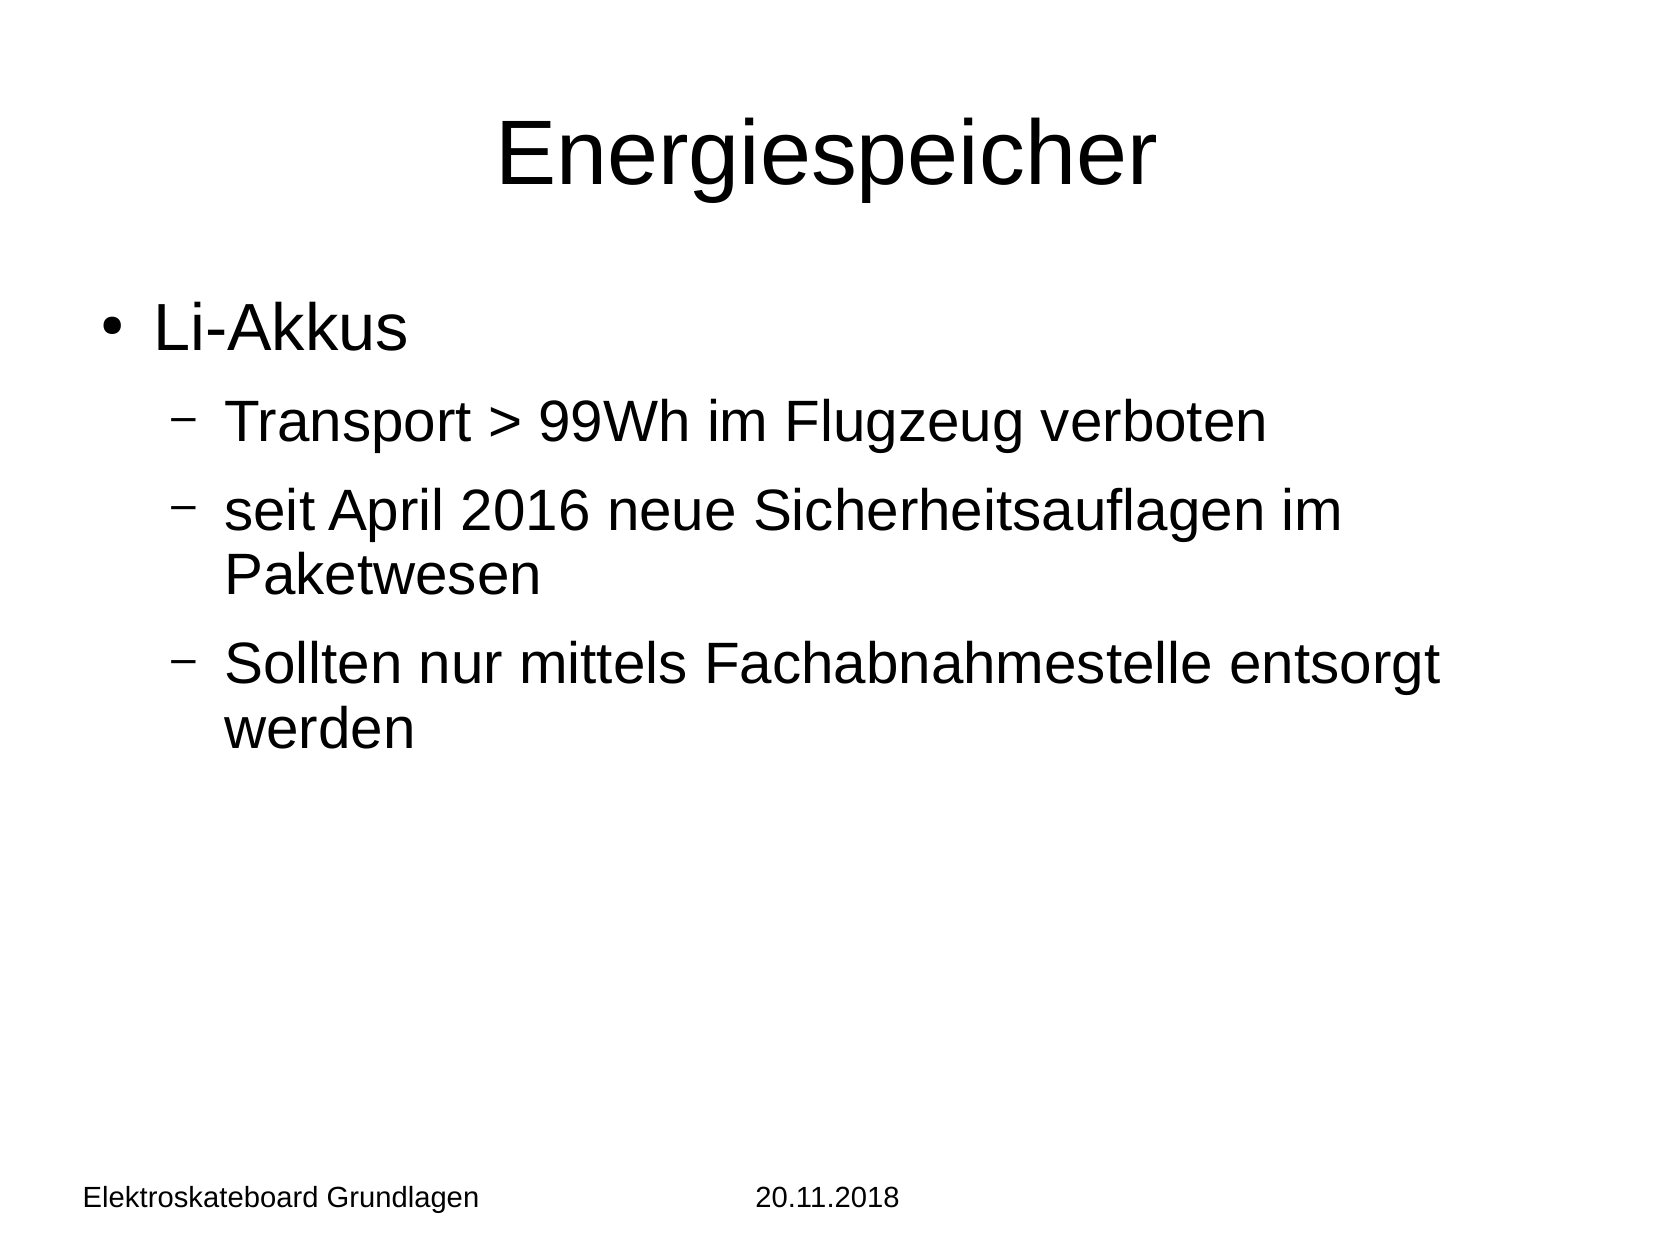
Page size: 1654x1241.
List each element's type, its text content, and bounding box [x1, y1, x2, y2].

title Energiespeicher [82, 49, 1571, 257]
list Li-Akkus Transport > 99Wh im Flugzeug verboten seit April 2016 neue Sicherheitsauflagen im Paketwesen Sollten nur mittels Fachabnahmestelle entsorgt werden [82, 290, 1571, 1010]
